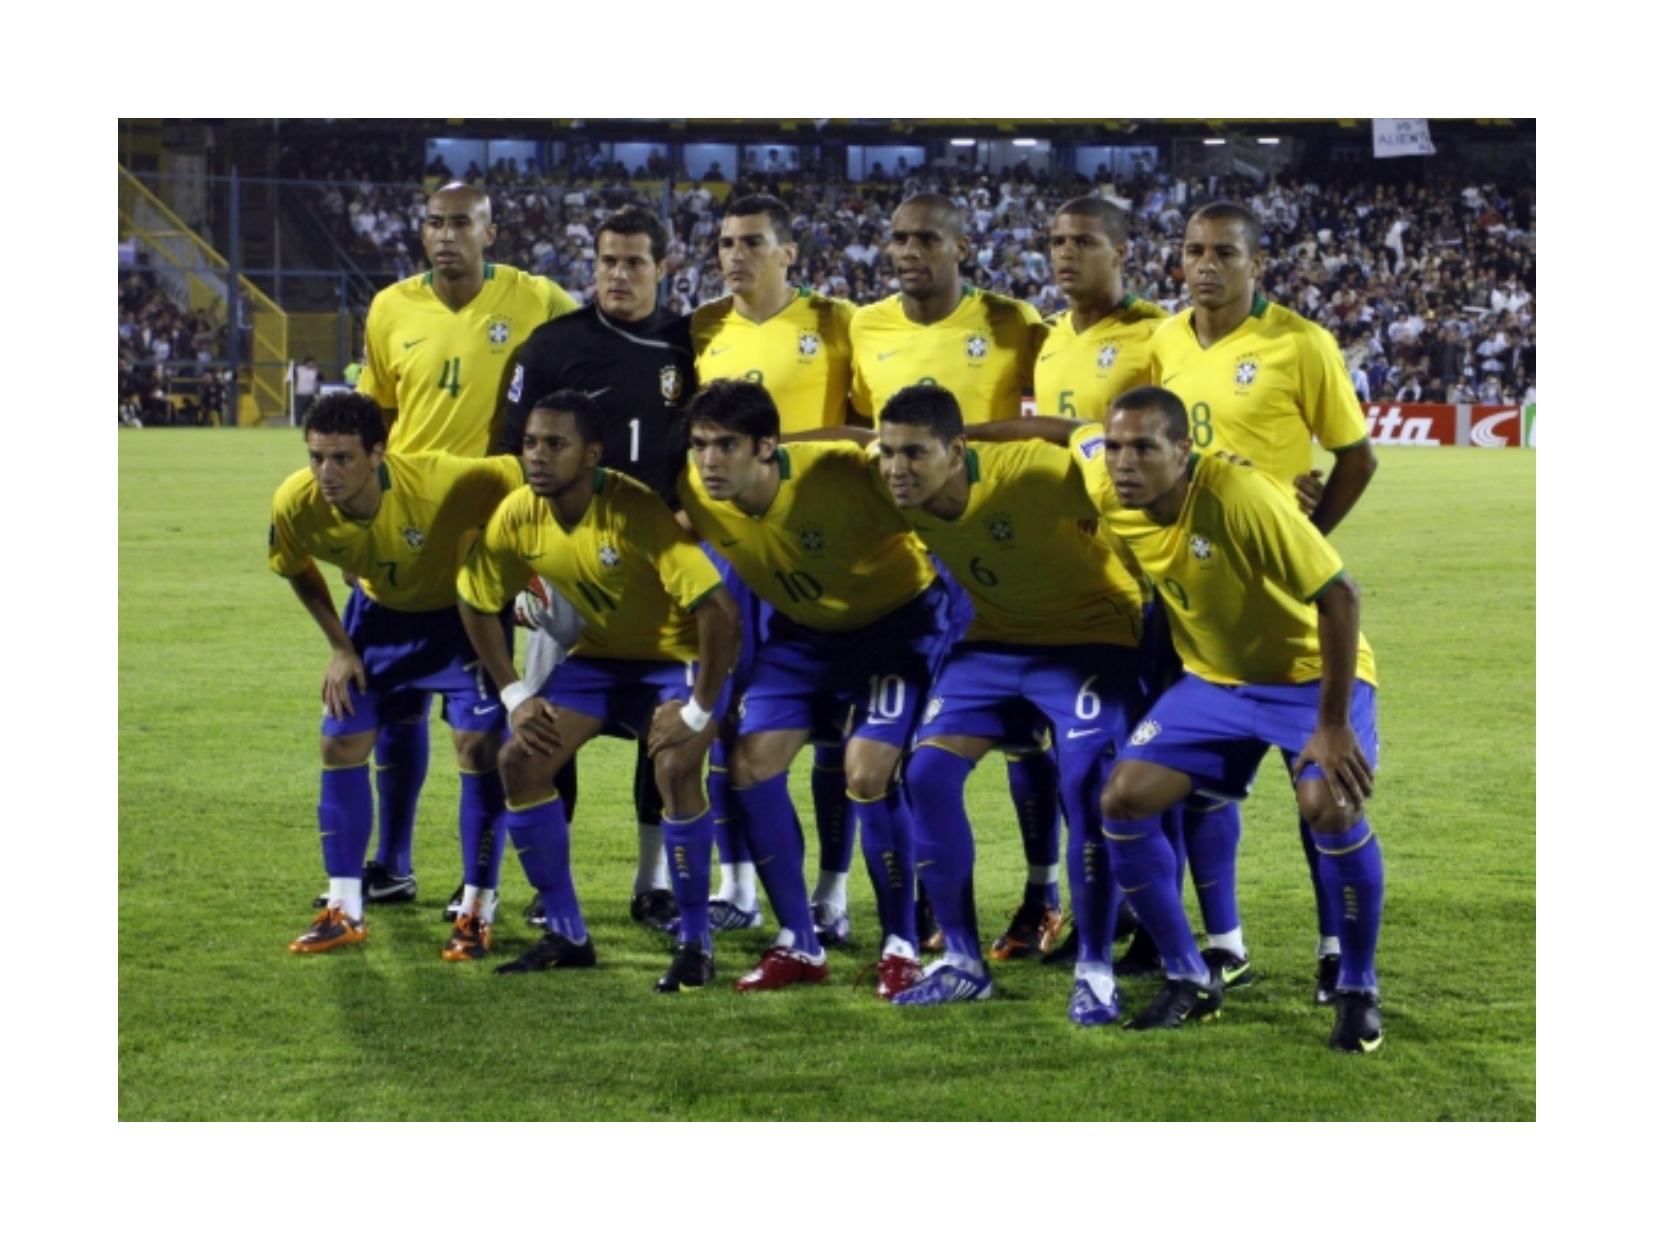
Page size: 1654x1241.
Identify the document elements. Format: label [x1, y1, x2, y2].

picture [118, 118, 1536, 1123]
